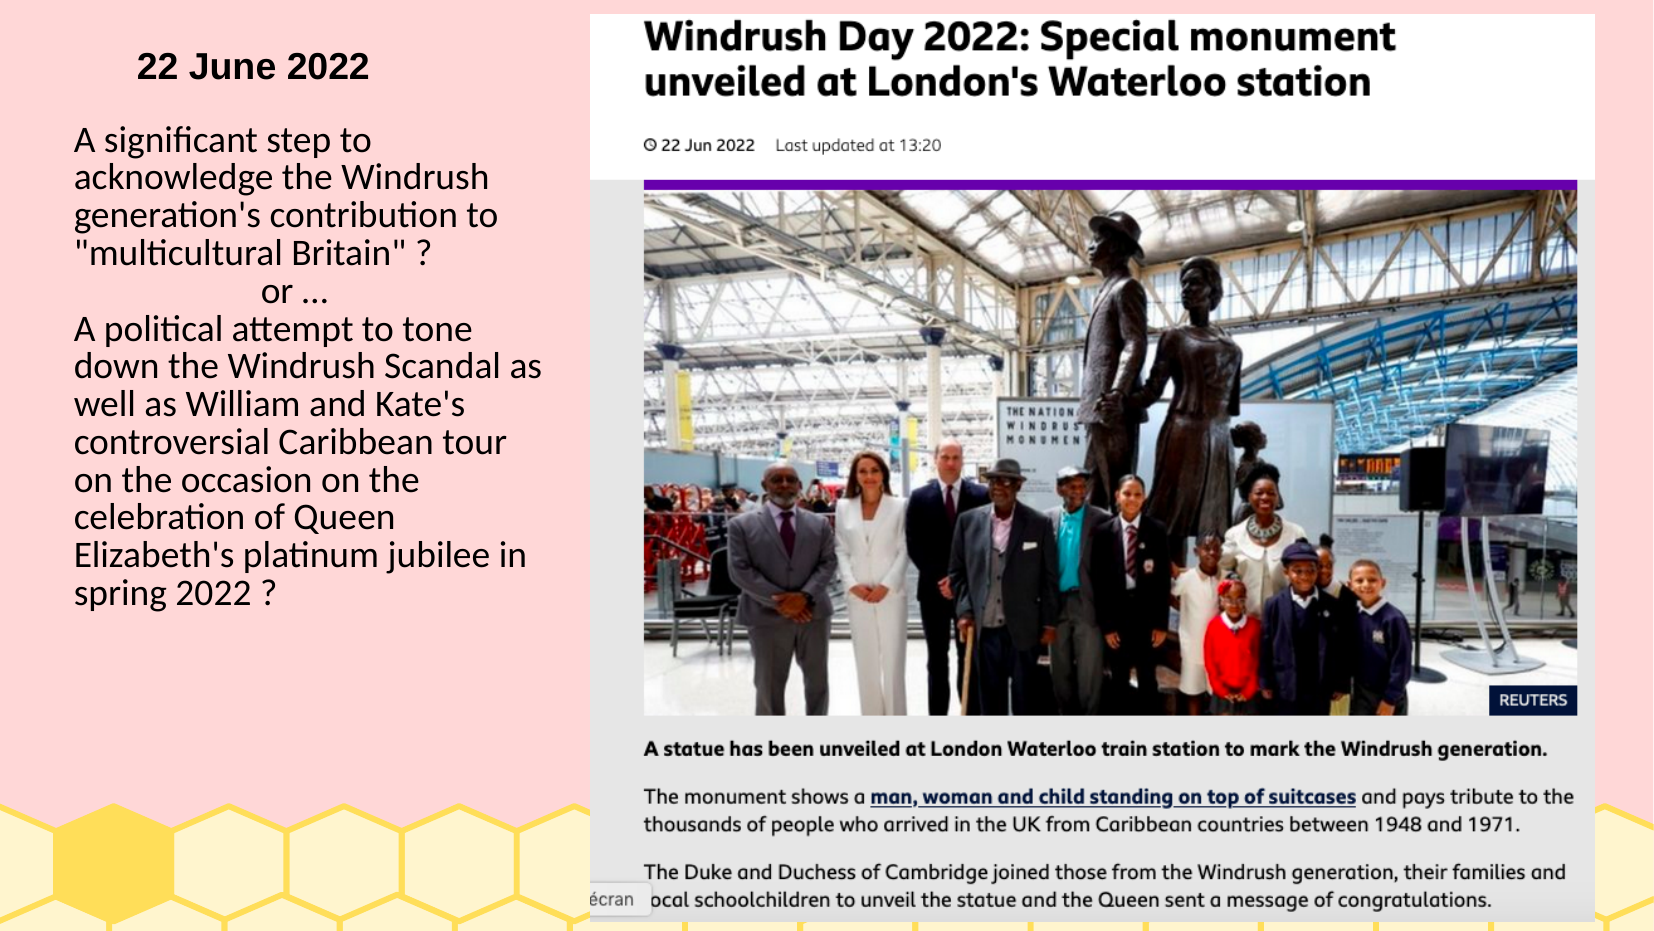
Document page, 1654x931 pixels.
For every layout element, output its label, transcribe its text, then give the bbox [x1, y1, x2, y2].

picture [590, 14, 1595, 922]
text_box 22 June 2022 A significant step to acknowledge the Windrush generation's contribution to "multicultural Britain" ? or … A political attempt to tone down the Windrush Scandal as well as William and Kate's controversial Caribbean tour on the occasion on the celebration of Queen Elizabeth's platinum jubilee in spring 2022 ? [59, 37, 562, 857]
